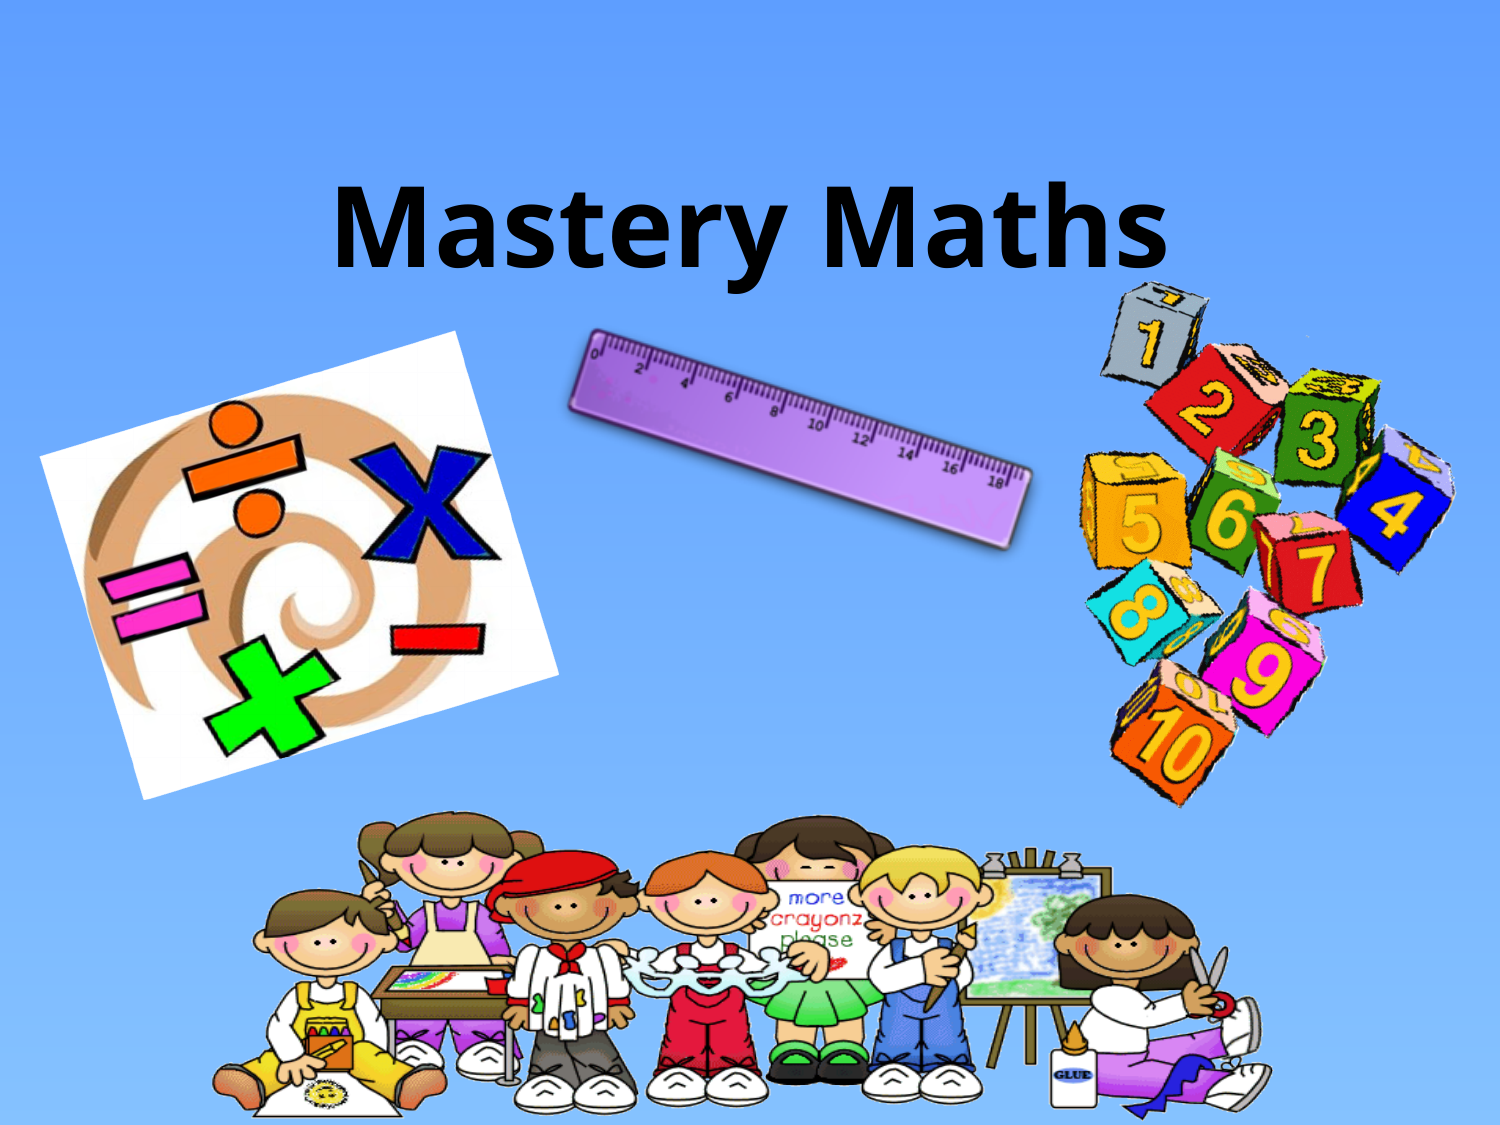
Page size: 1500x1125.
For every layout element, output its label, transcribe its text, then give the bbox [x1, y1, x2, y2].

picture [206, 263, 1500, 1125]
title Mastery Maths [112, 101, 1388, 343]
picture [39, 330, 559, 800]
